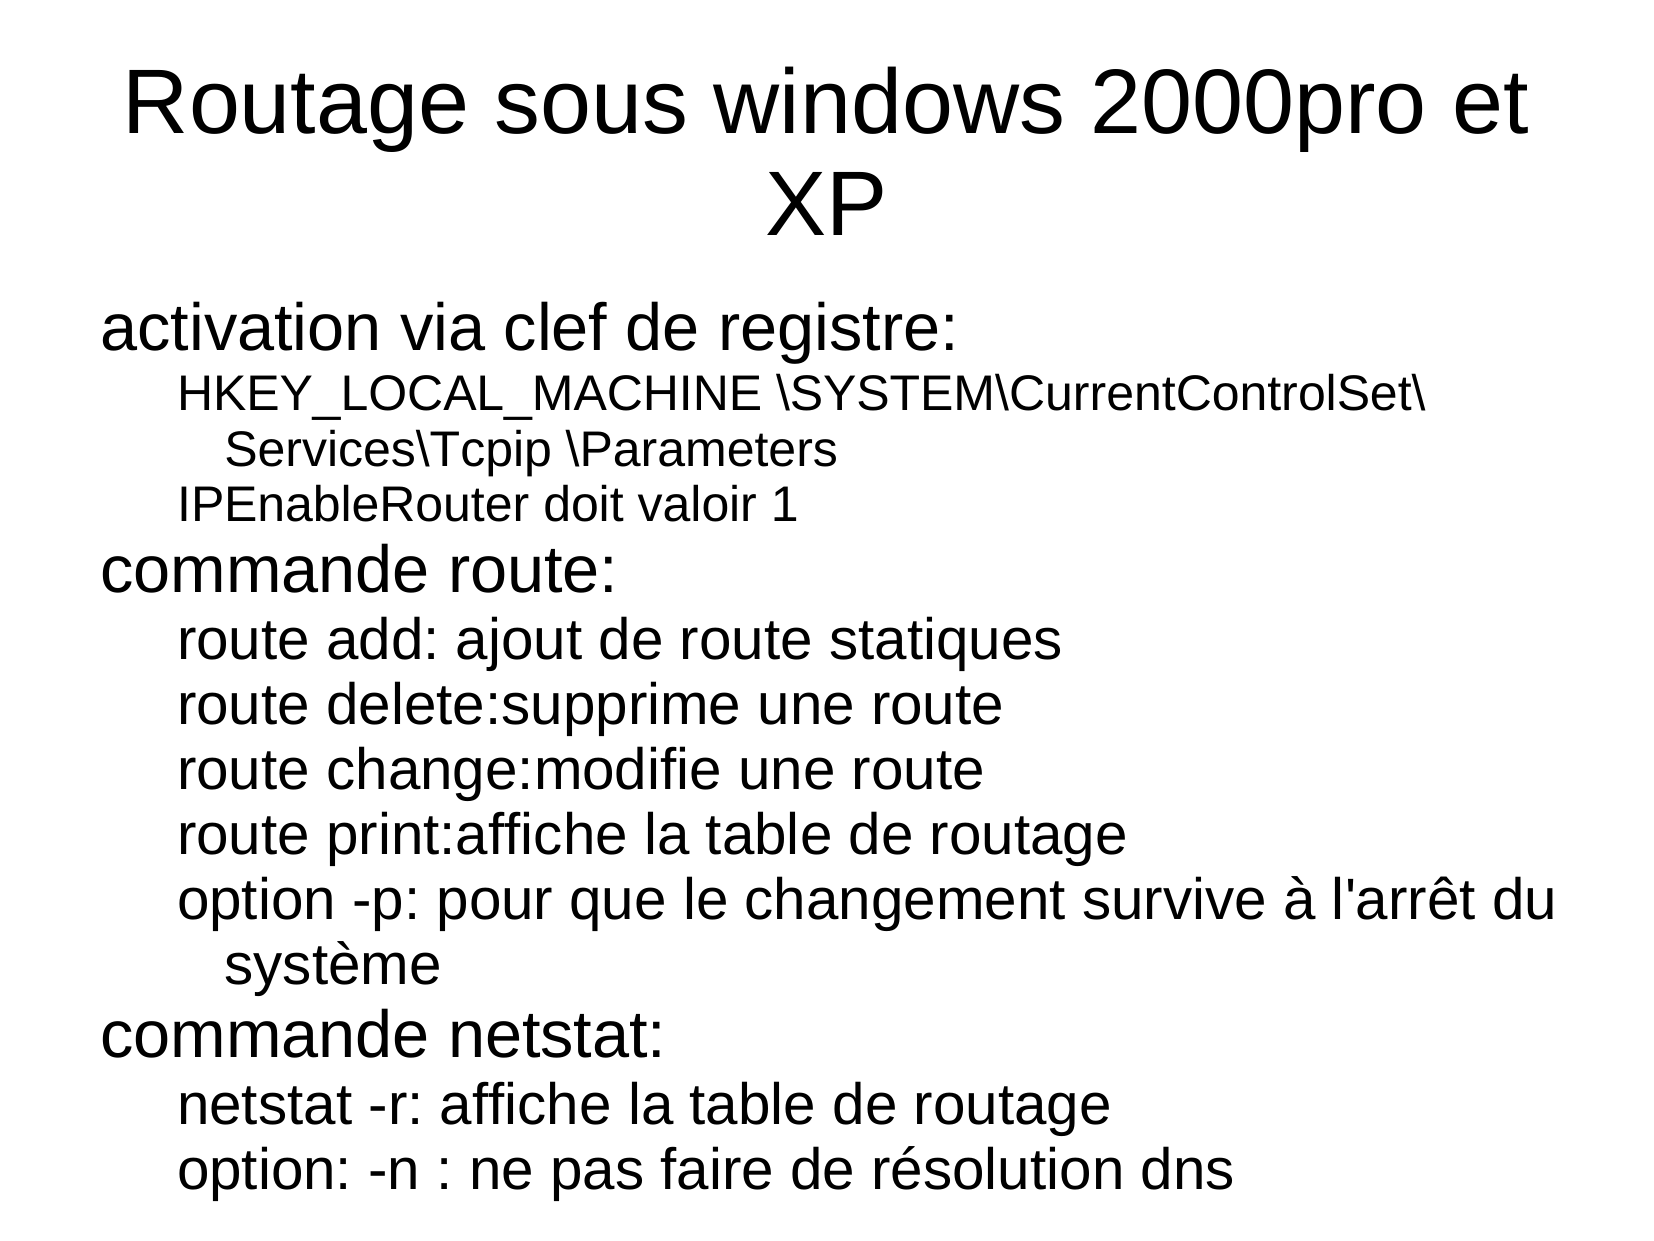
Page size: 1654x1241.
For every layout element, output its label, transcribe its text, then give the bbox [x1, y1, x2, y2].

list activation via clef de registre: HKEY_LOCAL_MACHINE \SYSTEM\CurrentControlSet\Services\Tcpip \Parameters IPEnableRouter doit valoir 1 commande route: route add: ajout de route statiques route delete:supprime une route route change:modifie une route route print:affiche la table de routage option -p: pour que le changement survive à l'arrêt du système commande netstat: netstat -r: affiche la table de routage option: -n : ne pas faire de résolution dns [82, 290, 1571, 1201]
title Routage sous windows 2000pro et XP [82, 49, 1571, 257]
